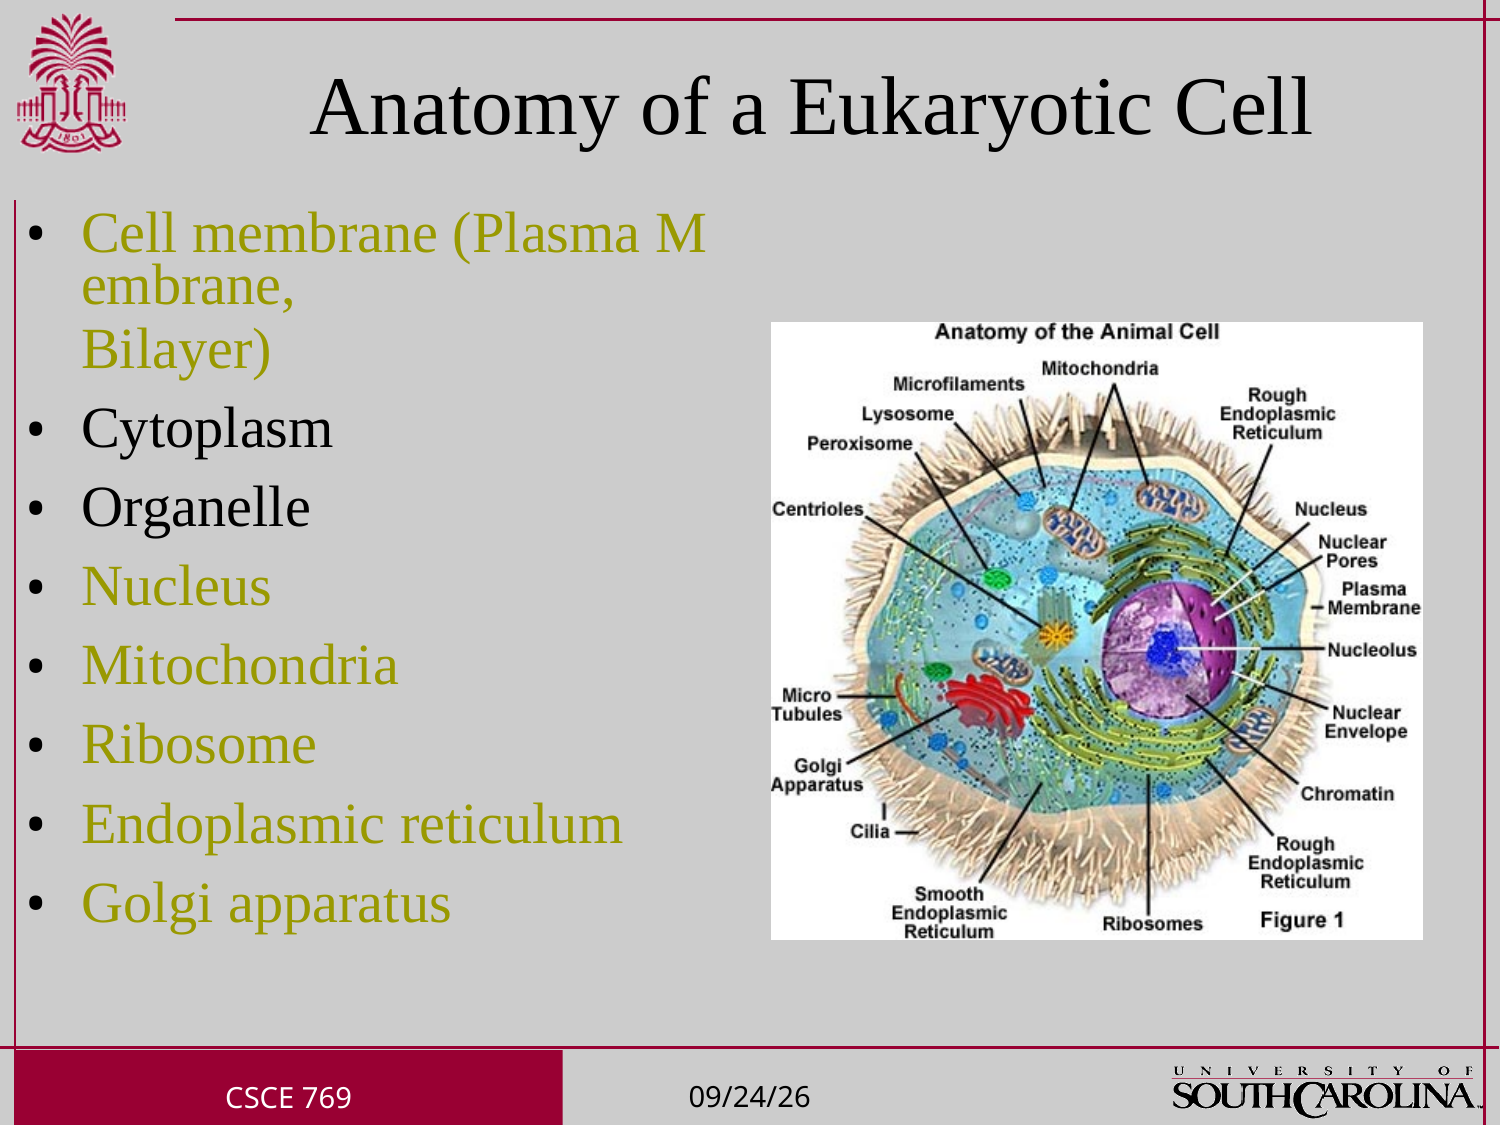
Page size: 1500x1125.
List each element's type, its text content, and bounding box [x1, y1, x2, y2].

title Anatomy of a Eukaryotic Cell [174, 24, 1450, 188]
picture [12, 12, 131, 155]
picture [1162, 1049, 1483, 1125]
list Cell membrane (Plasma Membrane, Bilayer) Cytoplasm Organelle Nucleus Mitochondria Ribosome Endoplasmic reticulum Golgi apparatus [24, 200, 733, 998]
picture [771, 322, 1423, 940]
